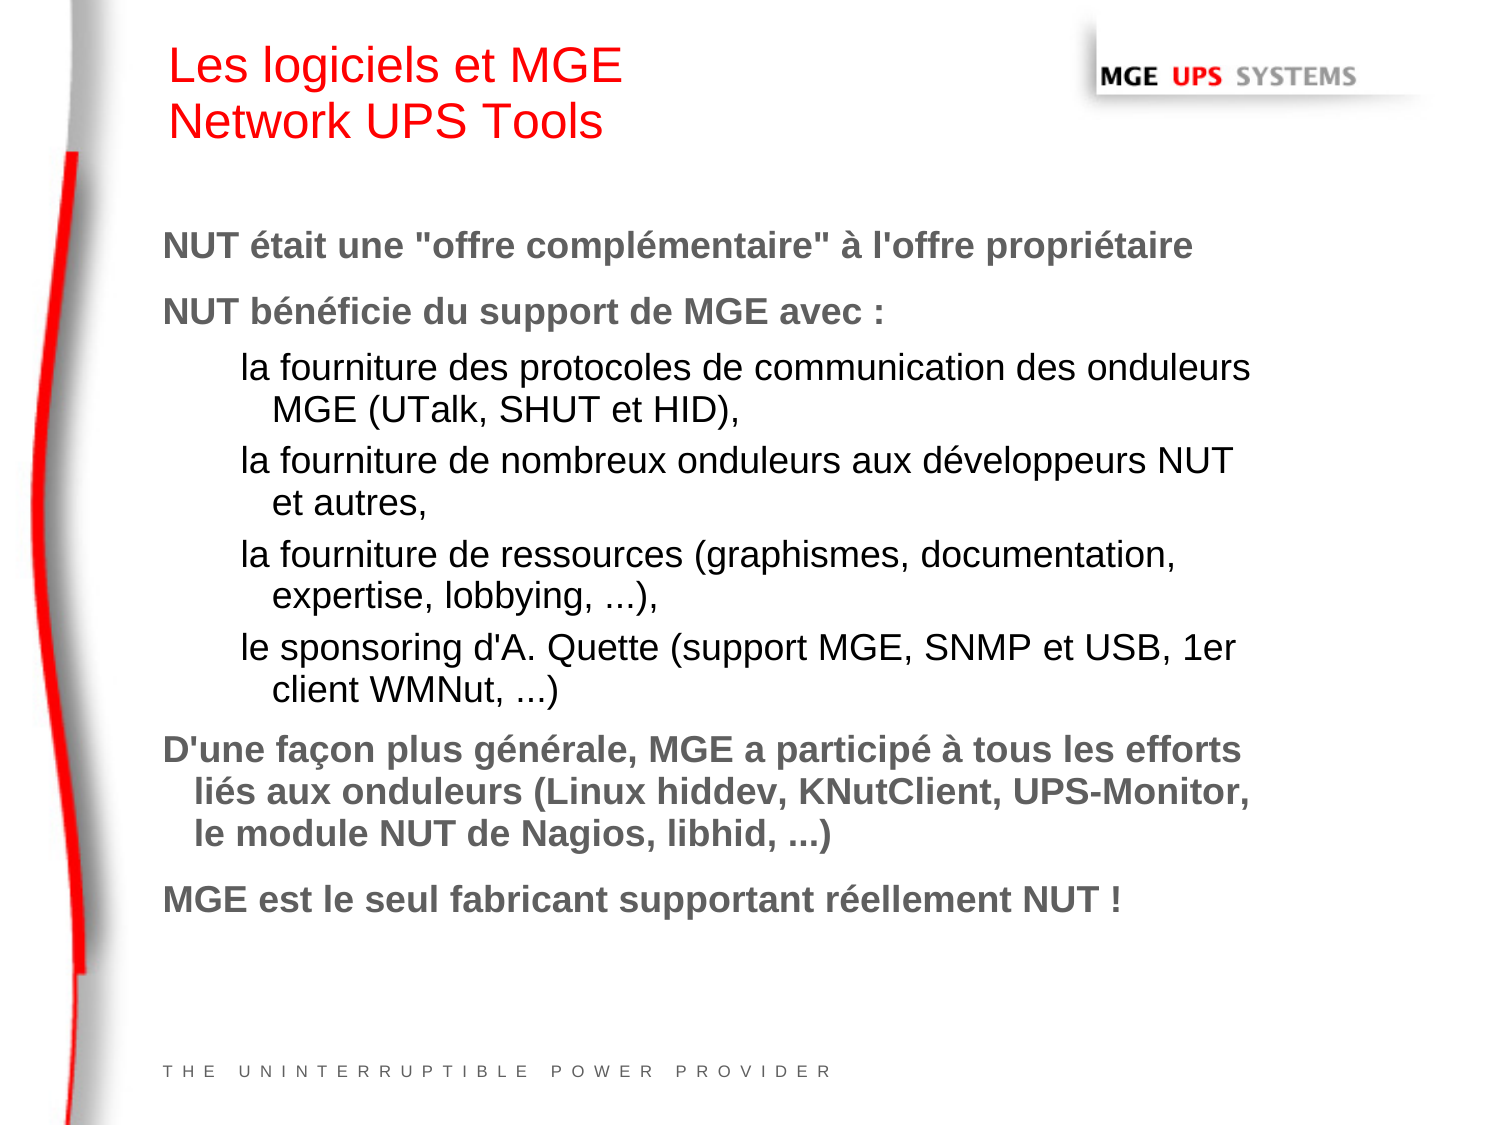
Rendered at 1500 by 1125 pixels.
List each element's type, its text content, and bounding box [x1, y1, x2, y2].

title Les logiciels et MGE Network UPS Tools [168, 37, 1019, 162]
list NUT était une "offre complémentaire" à l'offre propriétaire NUT bénéficie du support de MGE avec : la fourniture des protocoles de communication des onduleurs MGE (UTalk, SHUT et HID), la fourniture de nombreux onduleurs aux développeurs NUT et autres, la fourniture de ressources (graphismes, documentation, expertise, lobbying, ...), le sponsoring d'A. Quette (support MGE, SNMP et USB, 1er client WMNut, ...) D'une façon plus générale, MGE a participé à tous les efforts liés aux onduleurs (Linux hiddev, KNutClient, UPS-Monitor, le module NUT de Nagios, libhid, ...) MGE est le seul fabricant supportant réellement NUT ! [162, 224, 1263, 996]
